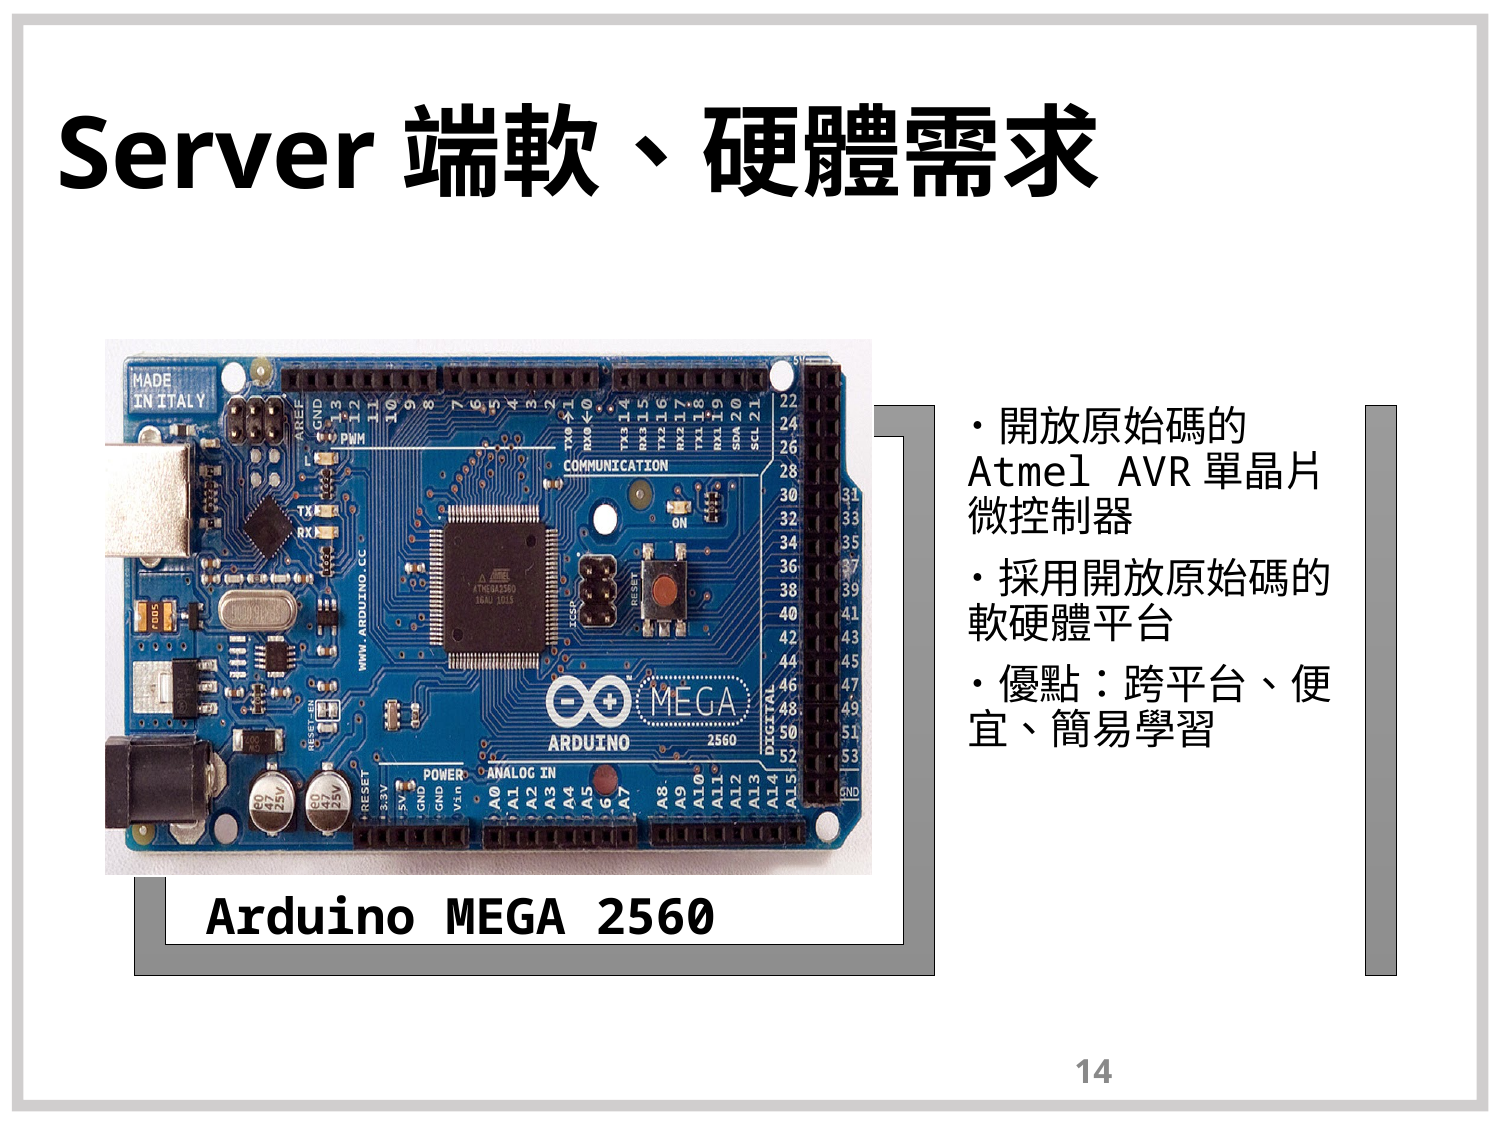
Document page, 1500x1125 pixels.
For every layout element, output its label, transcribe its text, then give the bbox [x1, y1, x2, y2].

text_box ˙開放原始碼的Atmel AVR單晶片微控制器 ˙採用開放原始碼的軟硬體平台 ˙優點：跨平台、便宜、簡易學習 [967, 405, 1333, 976]
text_box [11, 13, 1489, 1112]
text_box 14 [1059, 1042, 1397, 1103]
text_box Arduino MEGA 2560 [165, 876, 904, 944]
title Server端軟、硬體需求 [41, 47, 1405, 266]
